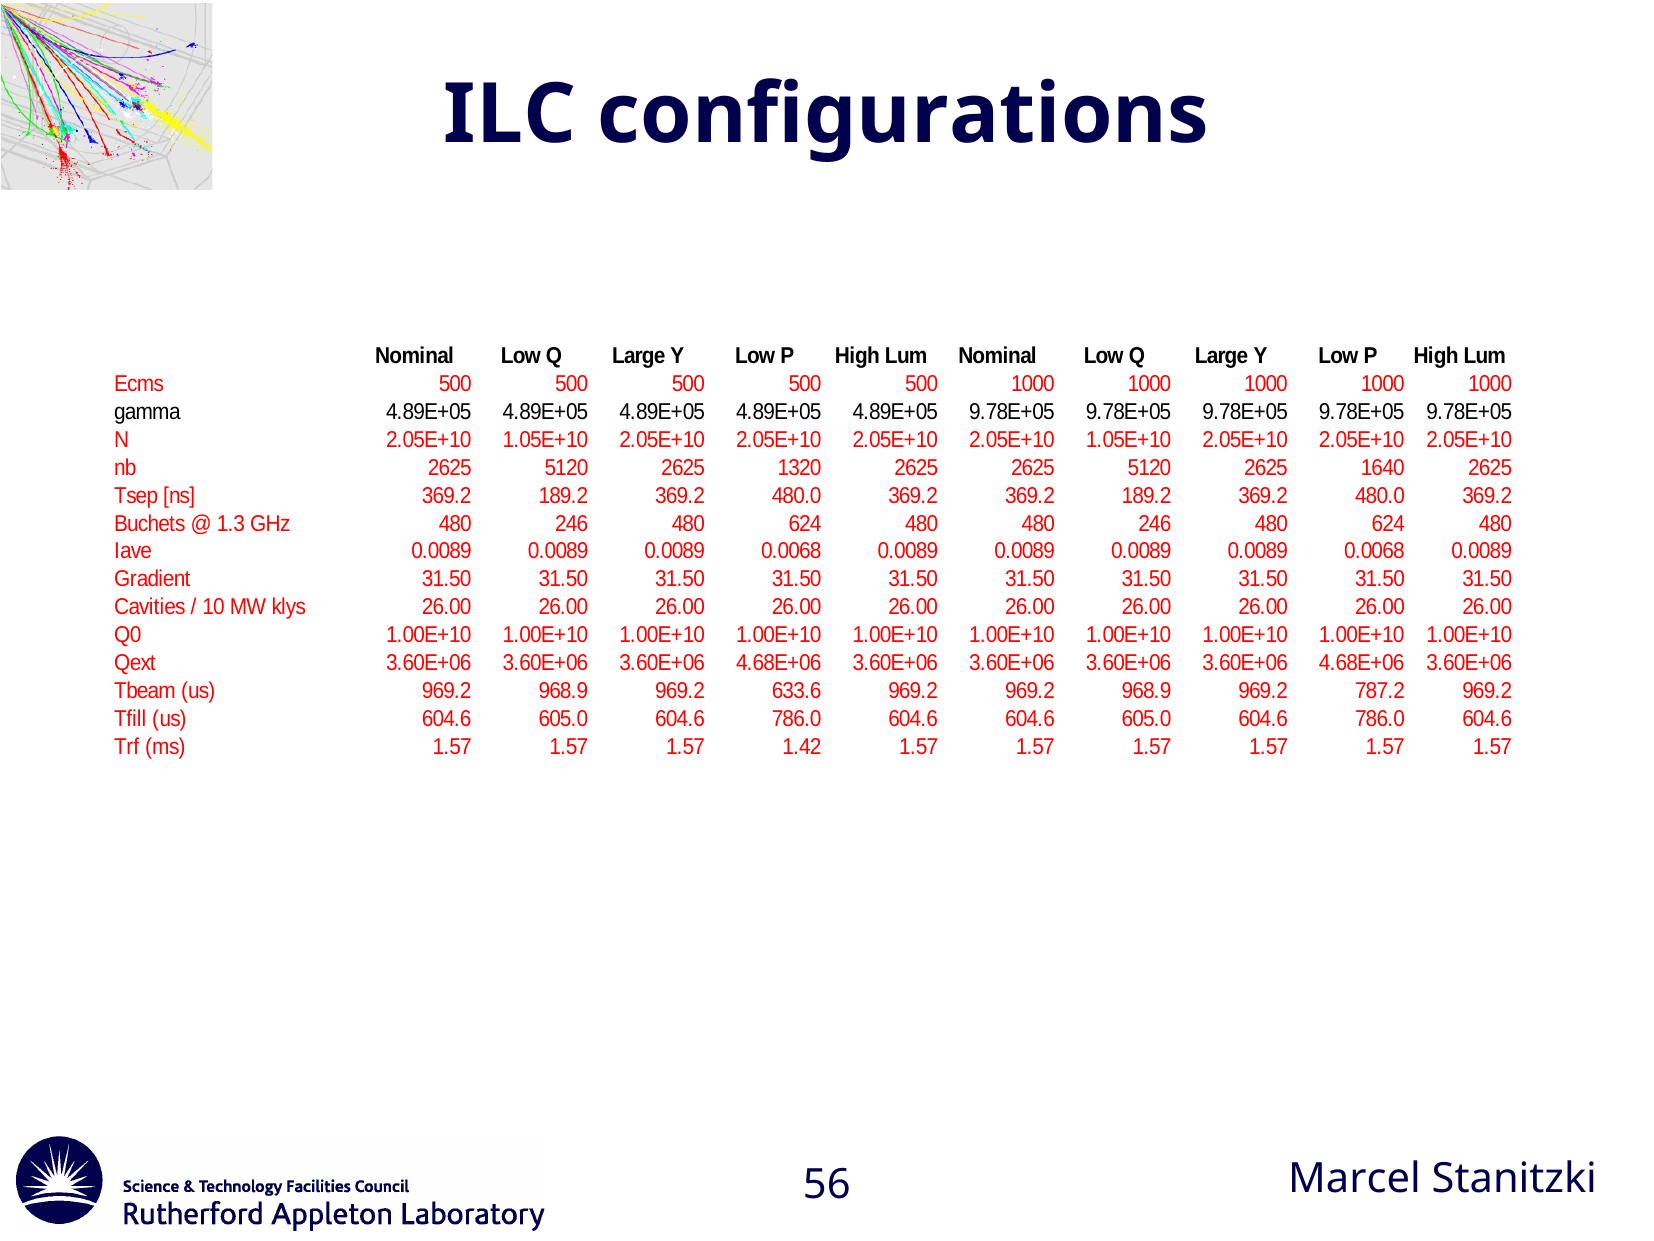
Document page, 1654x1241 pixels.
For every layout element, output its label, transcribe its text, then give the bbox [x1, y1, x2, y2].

chart [112, 343, 1516, 774]
title ILC configurations [203, 5, 1451, 213]
picture [0, 3, 213, 190]
picture [14, 1133, 545, 1231]
